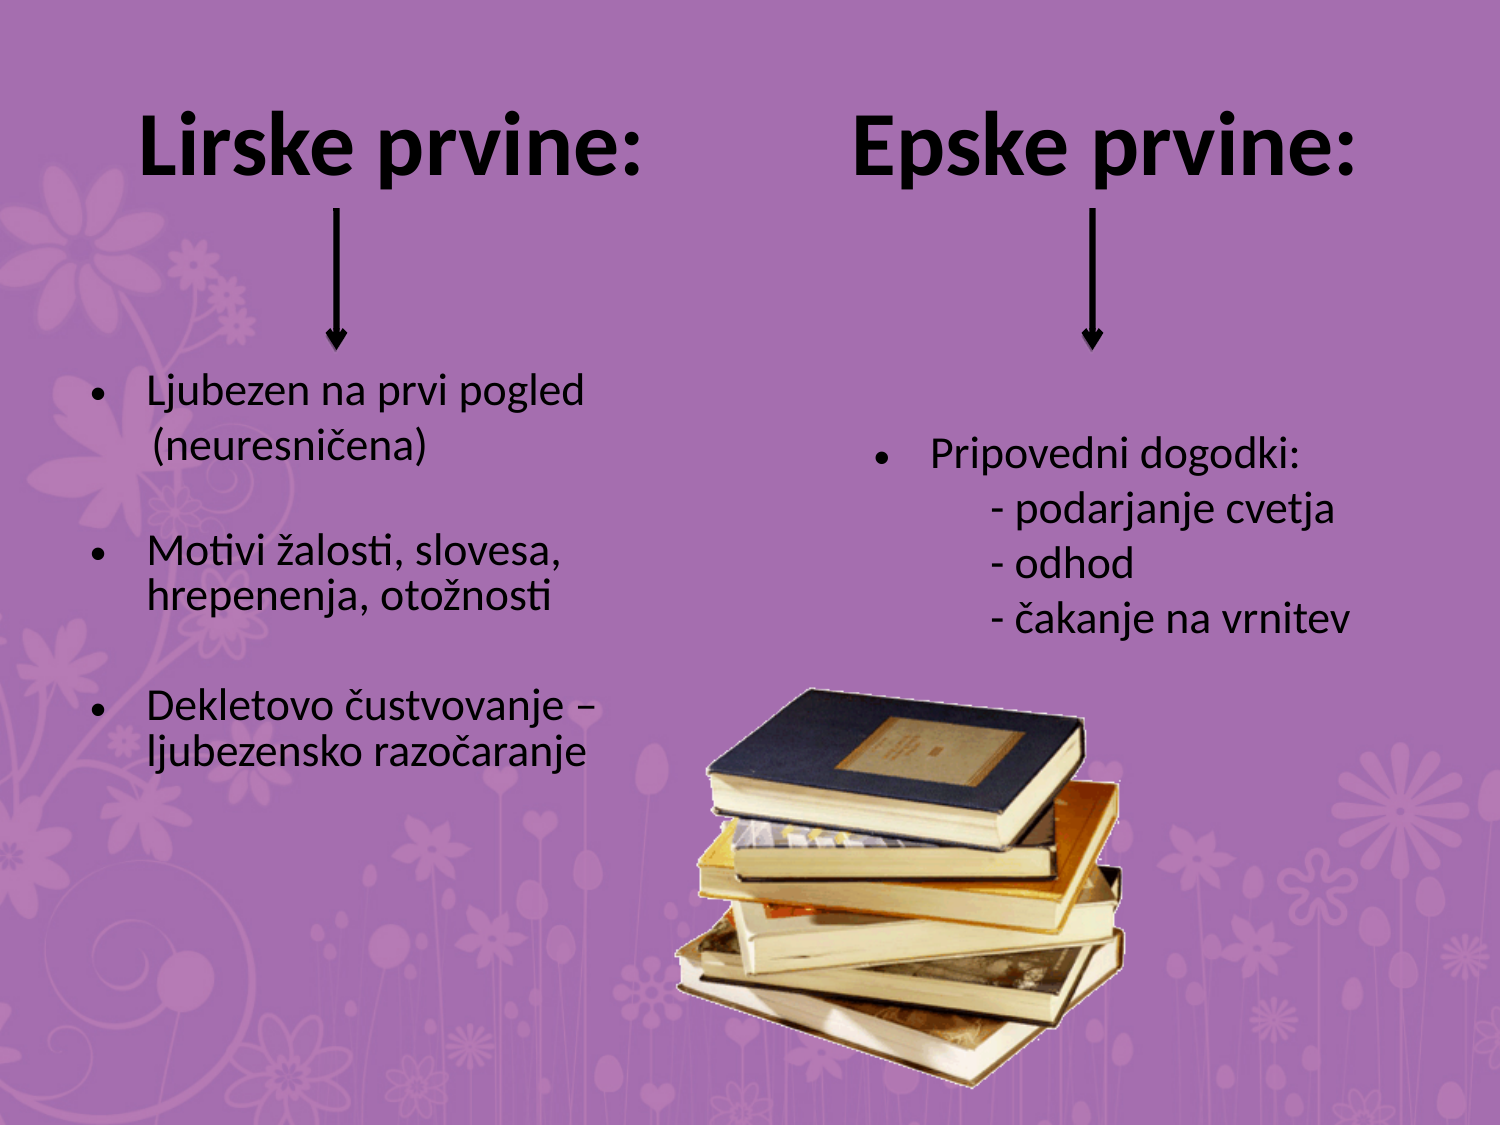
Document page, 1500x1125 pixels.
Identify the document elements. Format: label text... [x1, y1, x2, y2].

table_header Pripovedni dogodki: - podarjanje cvetja - odhod - čakanje na vrnitev [750, 262, 1425, 786]
picture [0, 0, 1500, 1125]
table_header Ljubezen na prvi pogled (neuresničena) Motivi žalosti, slovesa, hrepenenja, otožnosti Dekletovo čustvovanje – ljubezensko razočaranje [75, 262, 750, 786]
title Lirske prvine: Epske prvine: [75, 45, 1425, 233]
